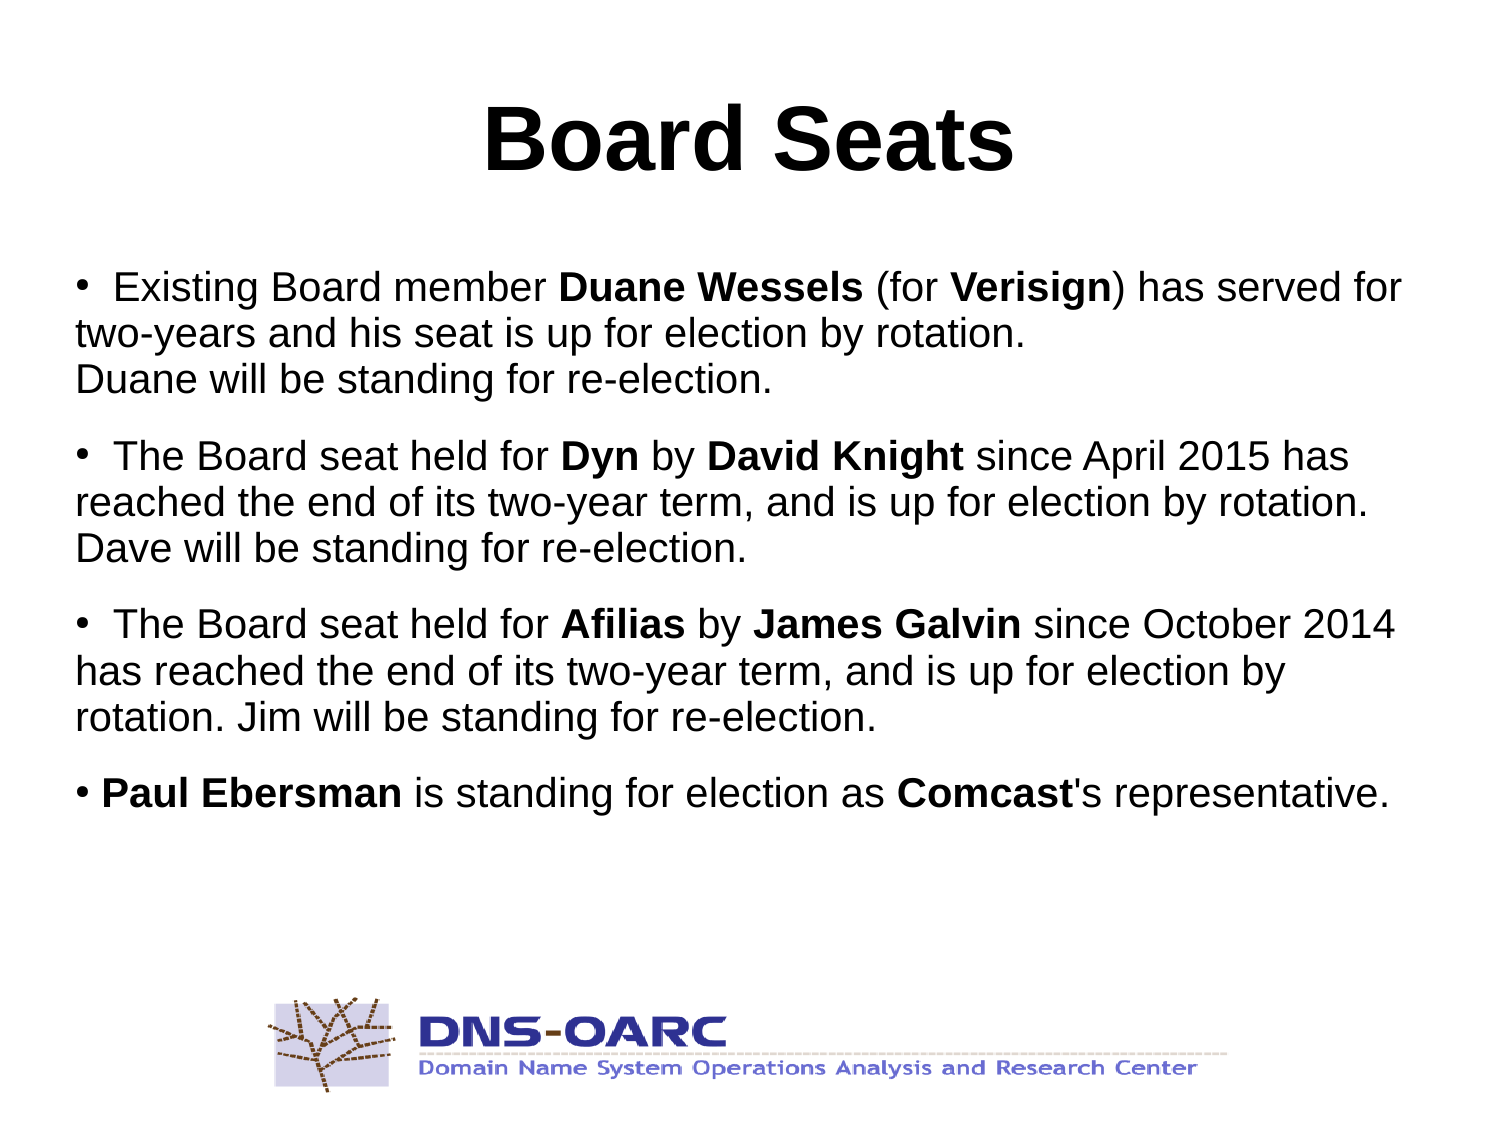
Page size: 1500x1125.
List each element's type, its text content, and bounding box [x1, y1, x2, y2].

picture [214, 991, 1259, 1099]
list Existing Board member Duane Wessels (for Verisign) has served for two-years and his seat is up for election by rotation. Duane will be standing for re-election. The Board seat held for Dyn by David Knight since April 2015 has reached the end of its two-year term, and is up for election by rotation. Dave will be standing for re-election. The Board seat held for Afilias by James Galvin since October 2014 has reached the end of its two-year term, and is up for election by rotation. Jim will be standing for re-election. Paul Ebersman is standing for election as Comcast's representative. [75, 263, 1425, 916]
title Board Seats [75, 44, 1425, 233]
